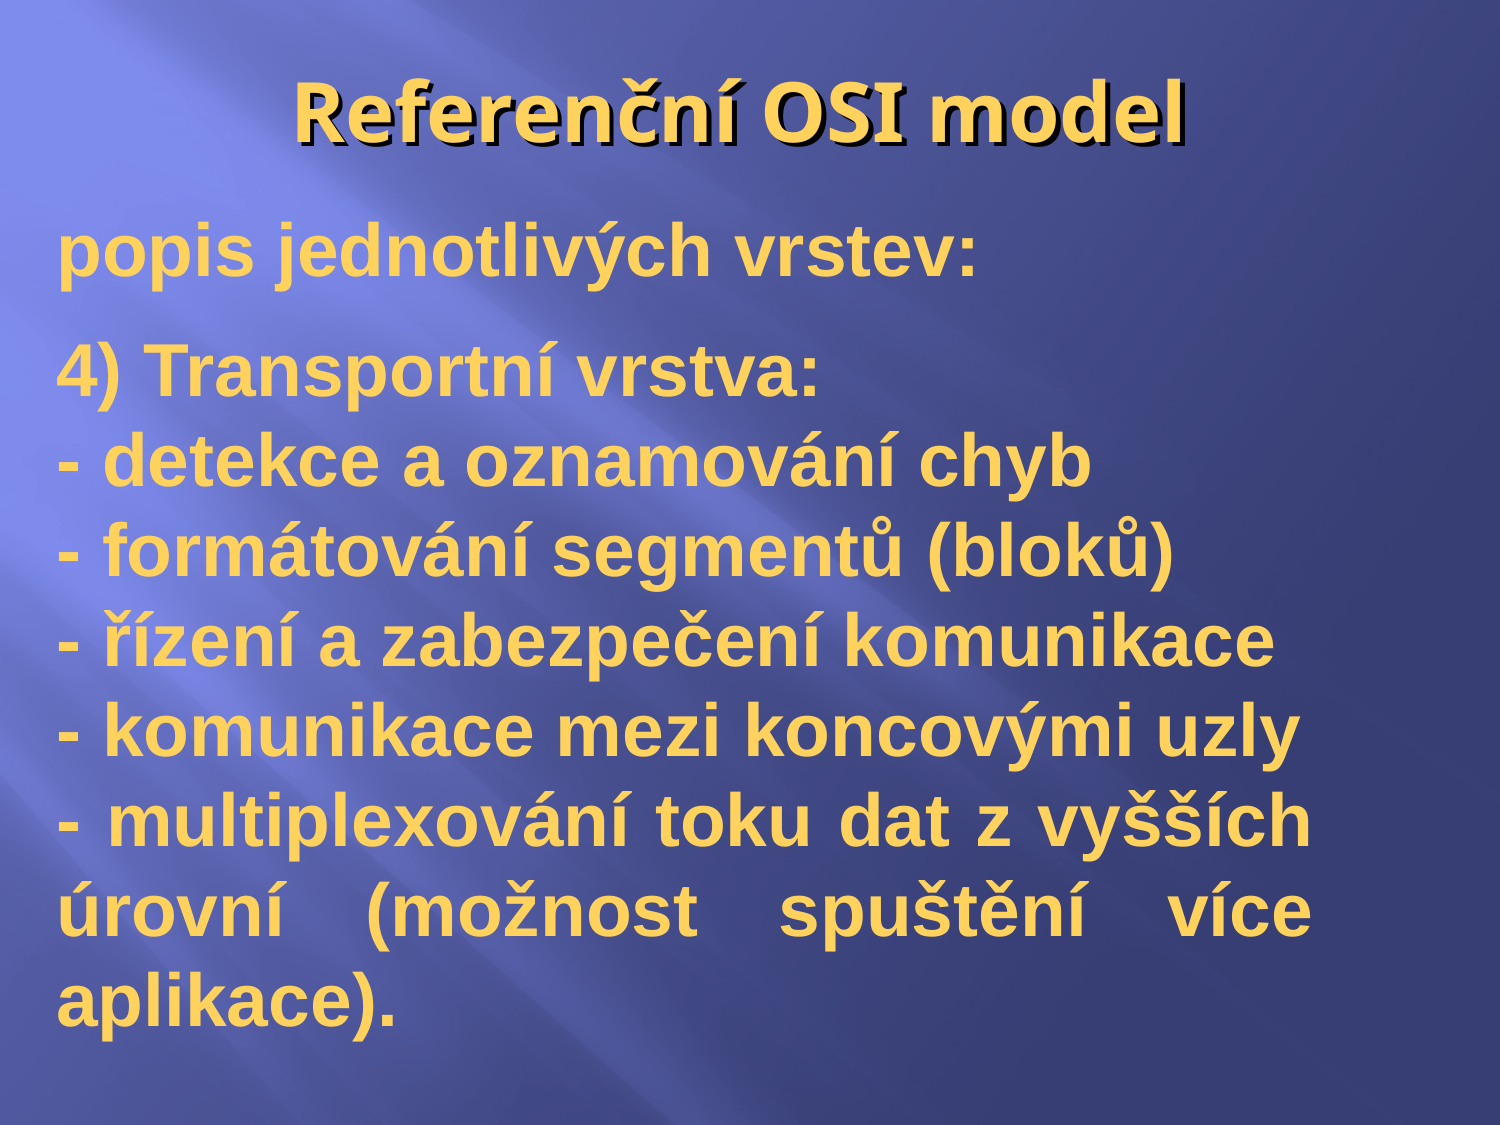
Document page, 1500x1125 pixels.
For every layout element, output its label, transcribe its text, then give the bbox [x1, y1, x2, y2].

title Referenční OSI model [64, 45, 1436, 172]
text_box popis jednotlivých vrstev: 4) Transportní vrstva: - detekce a oznamování chyb - formátování segmentů (bloků) - řízení a zabezpečení komunikace - komunikace mezi koncovými uzly - multiplexování toku dat z vyšších úrovní (možnost spuštění více aplikace). [41, 172, 1459, 1071]
